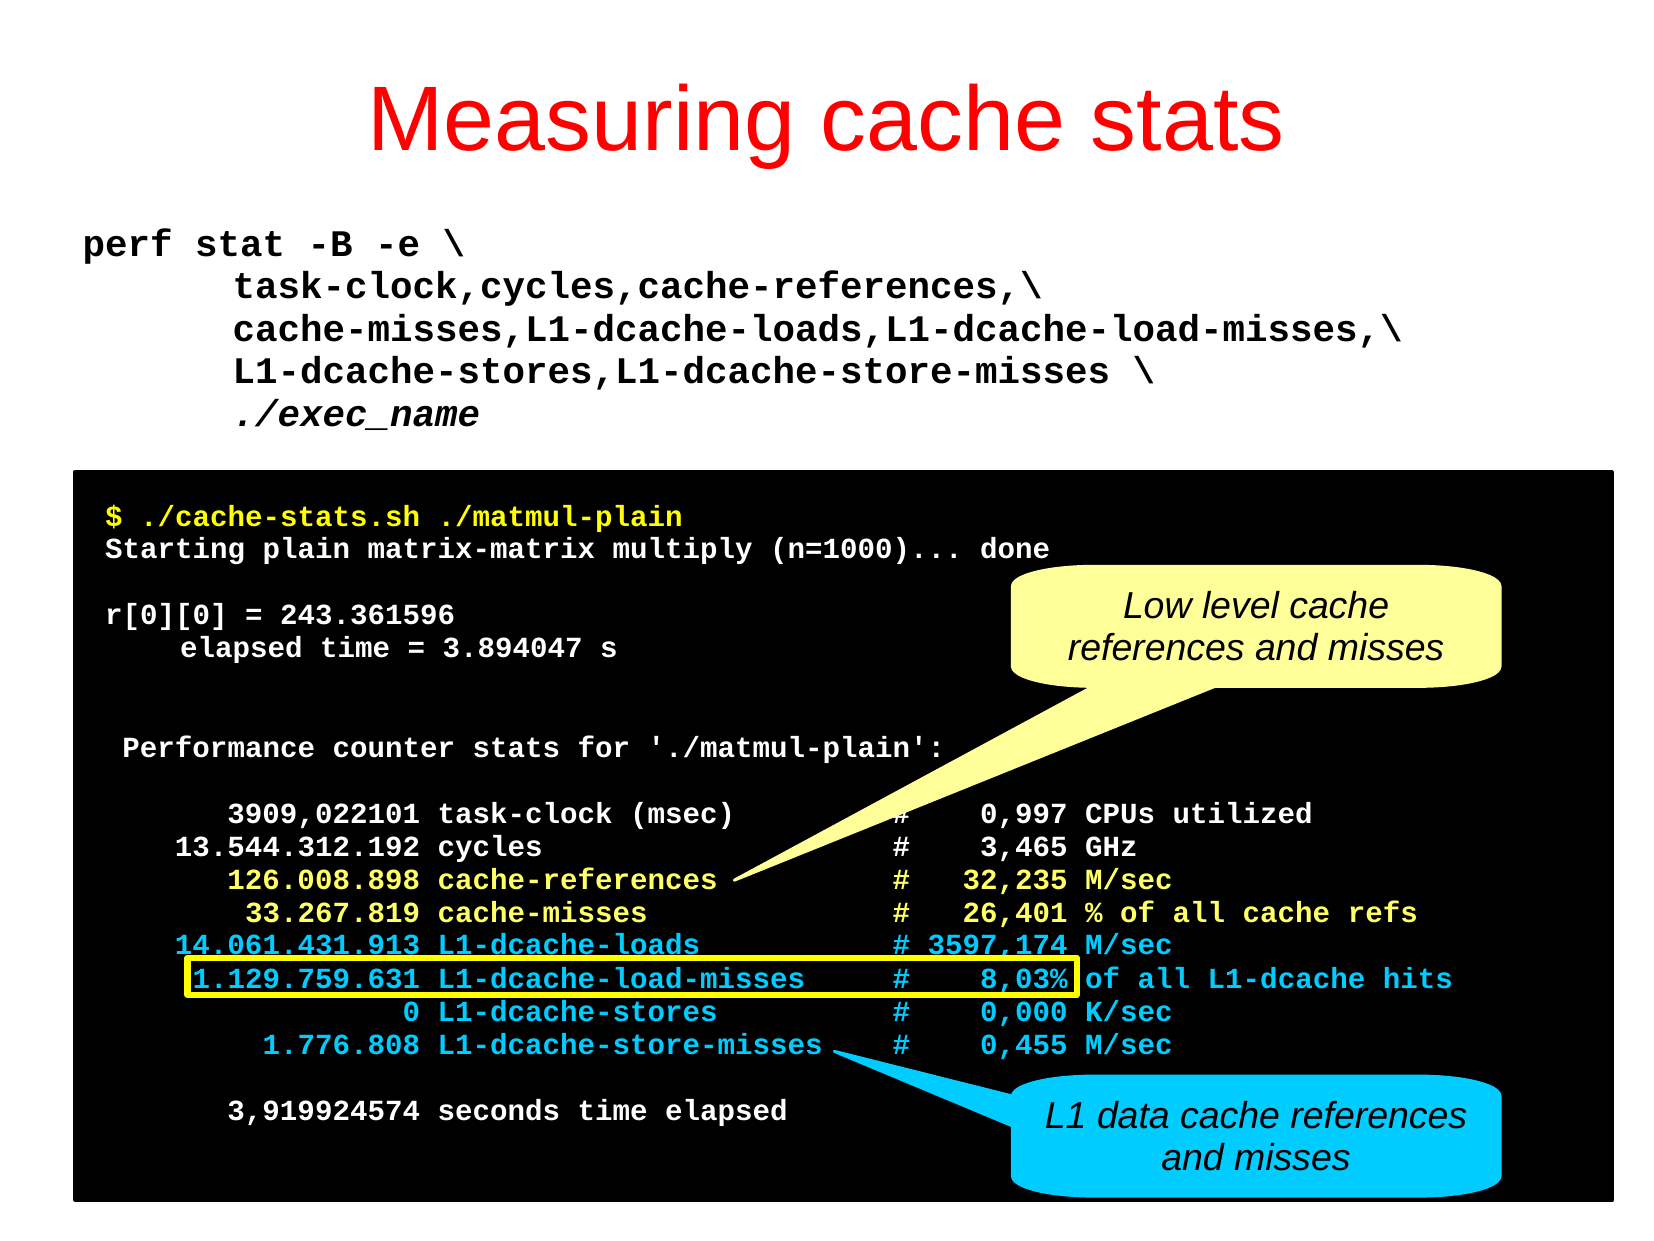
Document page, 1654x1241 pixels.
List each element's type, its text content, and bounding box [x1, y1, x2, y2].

list perf stat -B -e \ task-clock,cycles,cache-references,\ cache-misses,L1-dcache-loads,L1-dcache-load-misses,\ L1-dcache-stores,L1-dcache-store-misses \ ./exec_name [82, 225, 1571, 290]
text_box [82, 290, 1571, 470]
text_box Low level cache references and misses [734, 566, 1501, 881]
text_box $ ./cache-stats.sh ./matmul-plain Starting plain matrix-matrix multiply (n=1000)... done r[0][0] = 243.361596 elapsed time = 3.894047 s Performance counter stats for './matmul-plain': 3909,022101 task-clock (msec) # 0,997 CPUs utilized 13.544.312.192 cycles # 3,465 GHz 126.008.898 cache-references # 32,235 M/sec 33.267.819 cache-misses # 26,401 % of all cache refs 14.061.431.913 L1-dcache-loads # 3597,174 M/sec 1.129.759.631 L1-dcache-load-misses # 8,03% of all L1-dcache hits 0 L1-dcache-stores # 0,000 K/sec 1.776.808 L1-dcache-store-misses # 0,455 M/sec 3,919924574 seconds time elapsed [75, 471, 1613, 1201]
text_box L1 data cache references and misses [834, 1051, 1501, 1197]
title Measuring cache stats [82, 49, 1571, 188]
